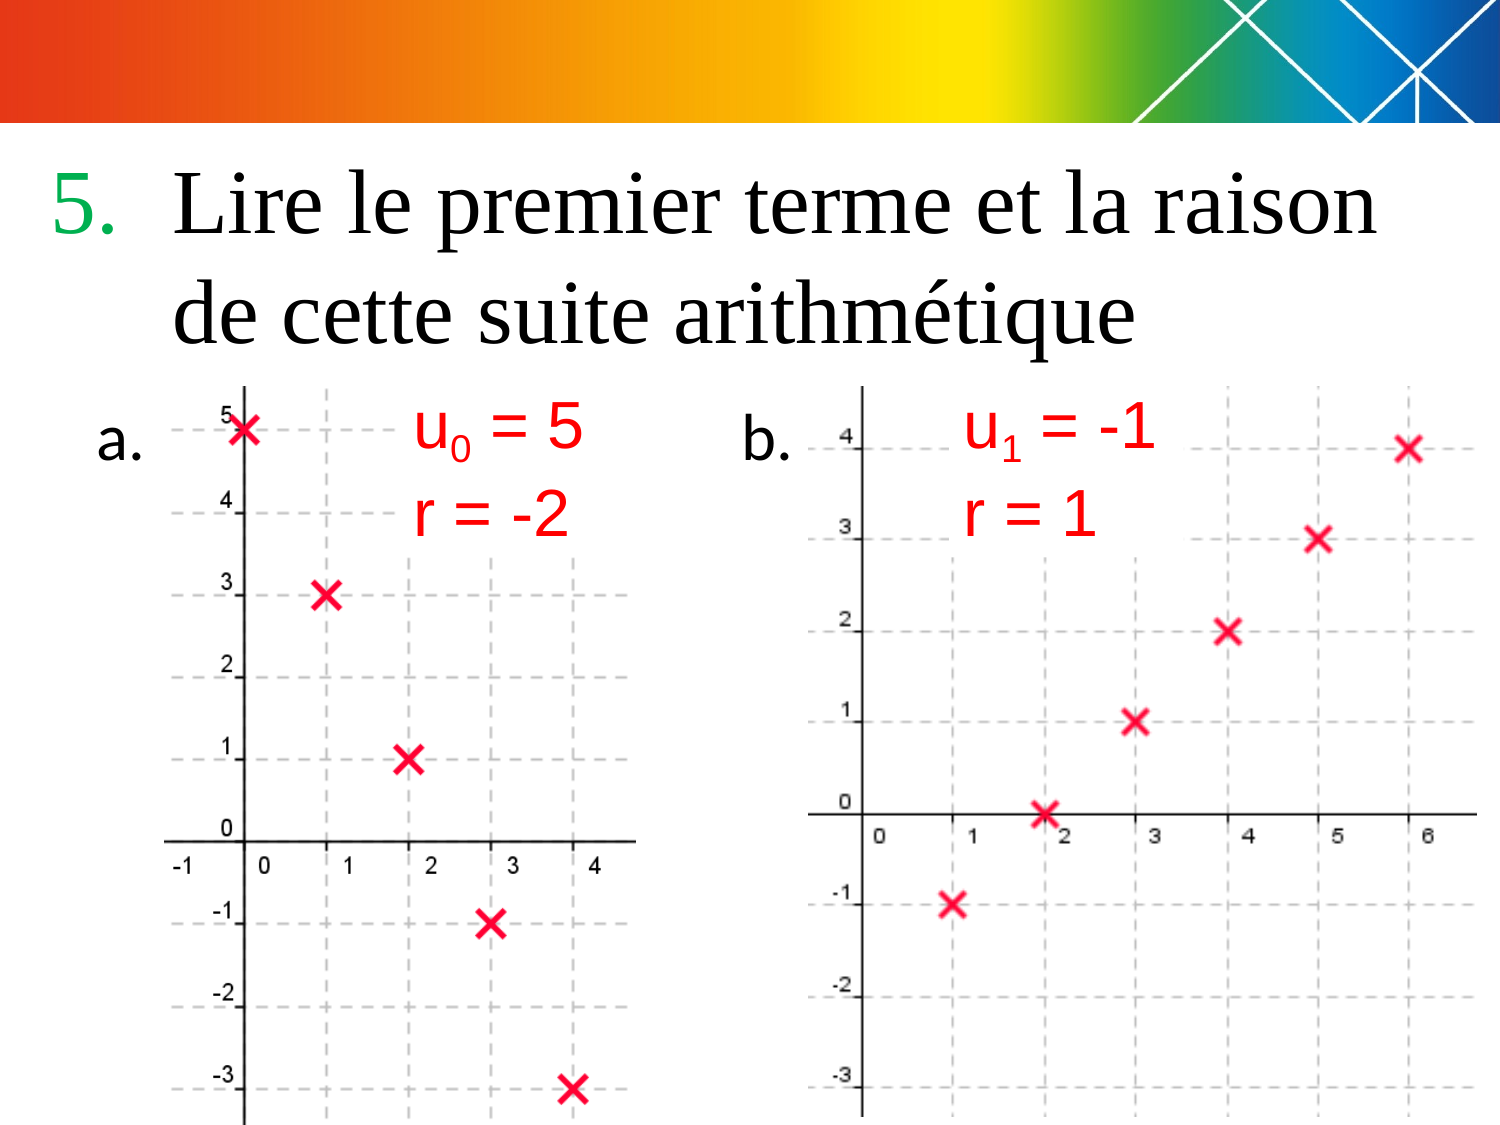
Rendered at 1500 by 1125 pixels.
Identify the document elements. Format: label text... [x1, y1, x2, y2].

text_box a. [81, 386, 164, 642]
text_box u1 = -1 r = 1 [949, 374, 1184, 558]
picture [808, 386, 1477, 1117]
text_box b. [726, 386, 808, 642]
picture [164, 386, 636, 1125]
title Lire le premier terme et la raison de cette suite arithmétique [35, 164, 1500, 340]
text_box u0 = 5 r = -2 [398, 374, 633, 558]
picture [0, 0, 1358, 123]
picture [1340, 0, 1500, 123]
